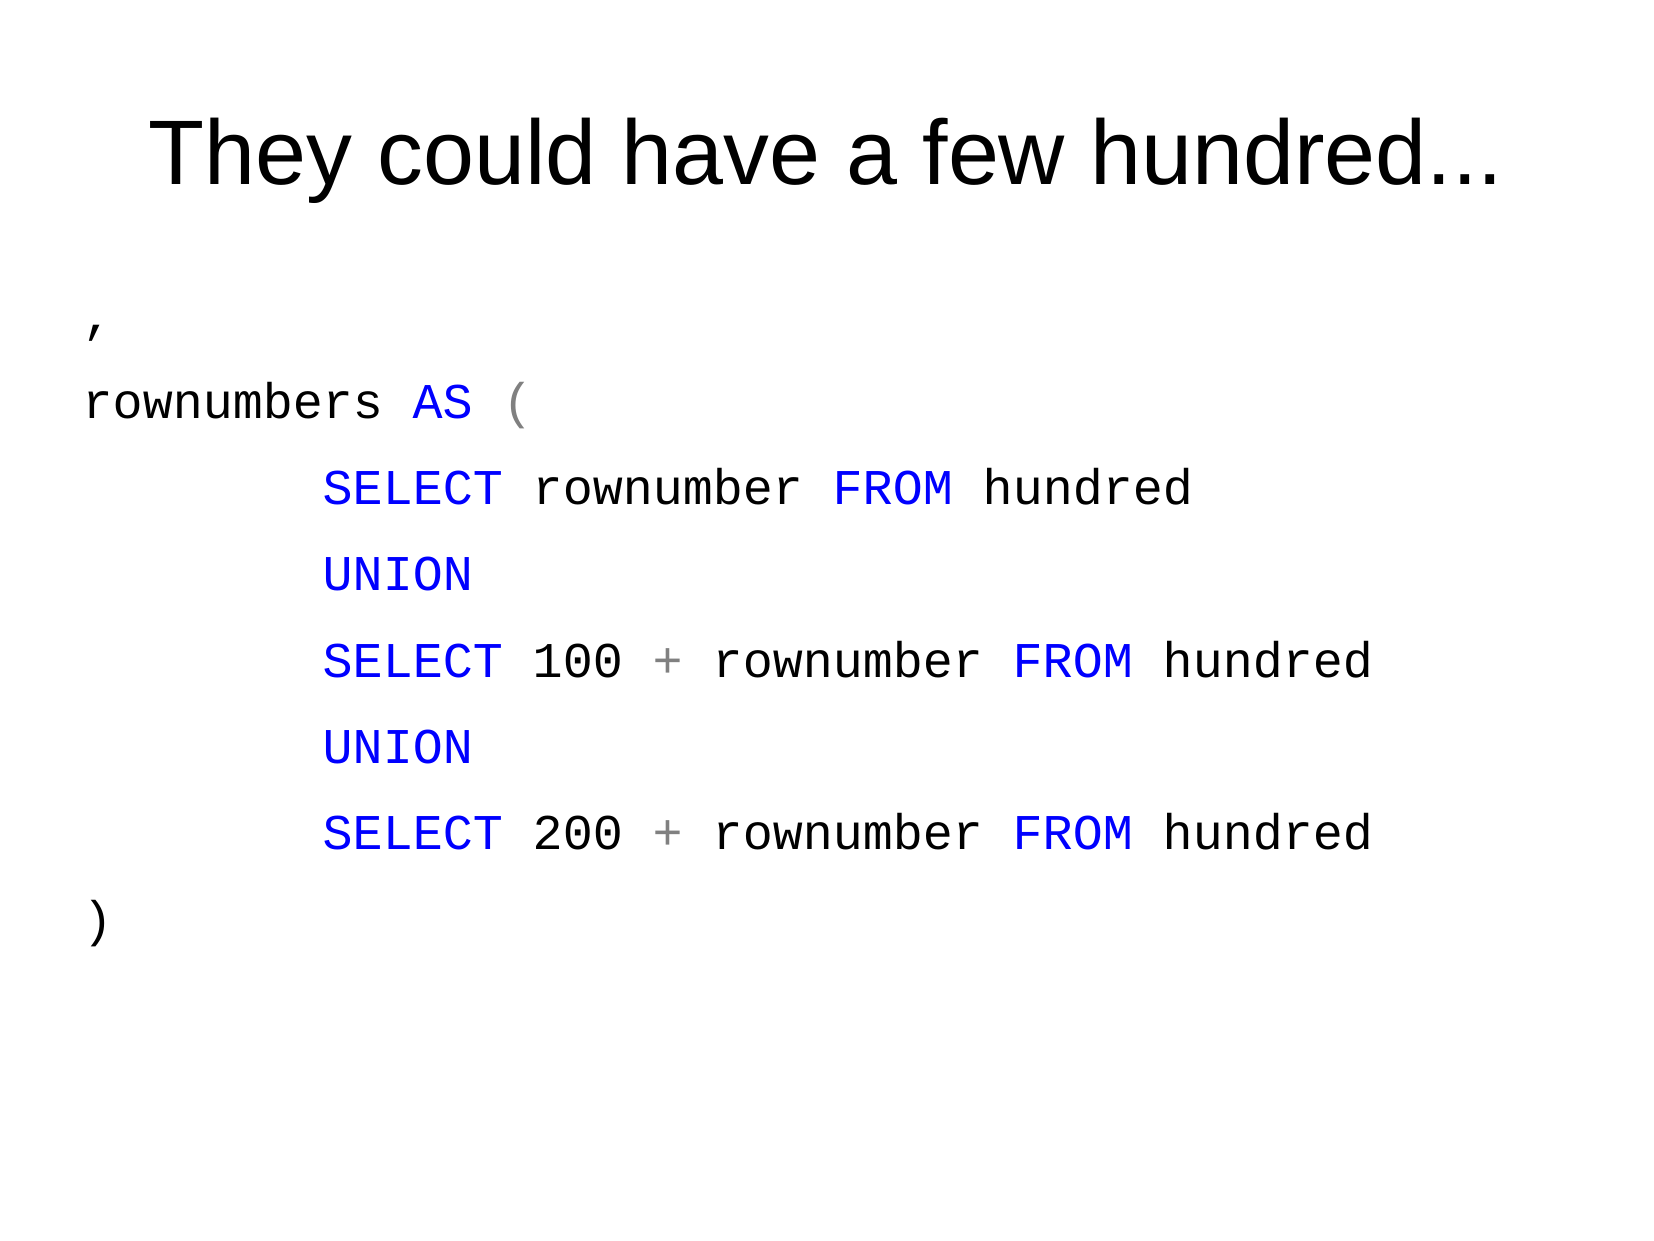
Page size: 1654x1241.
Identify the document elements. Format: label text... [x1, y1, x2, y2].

list , rownumbers AS ( SELECT rownumber FROM hundred UNION SELECT 100 + rownumber FROM hundred UNION SELECT 200 + rownumber FROM hundred ) [82, 290, 1571, 1010]
title They could have a few hundred... [82, 49, 1571, 257]
